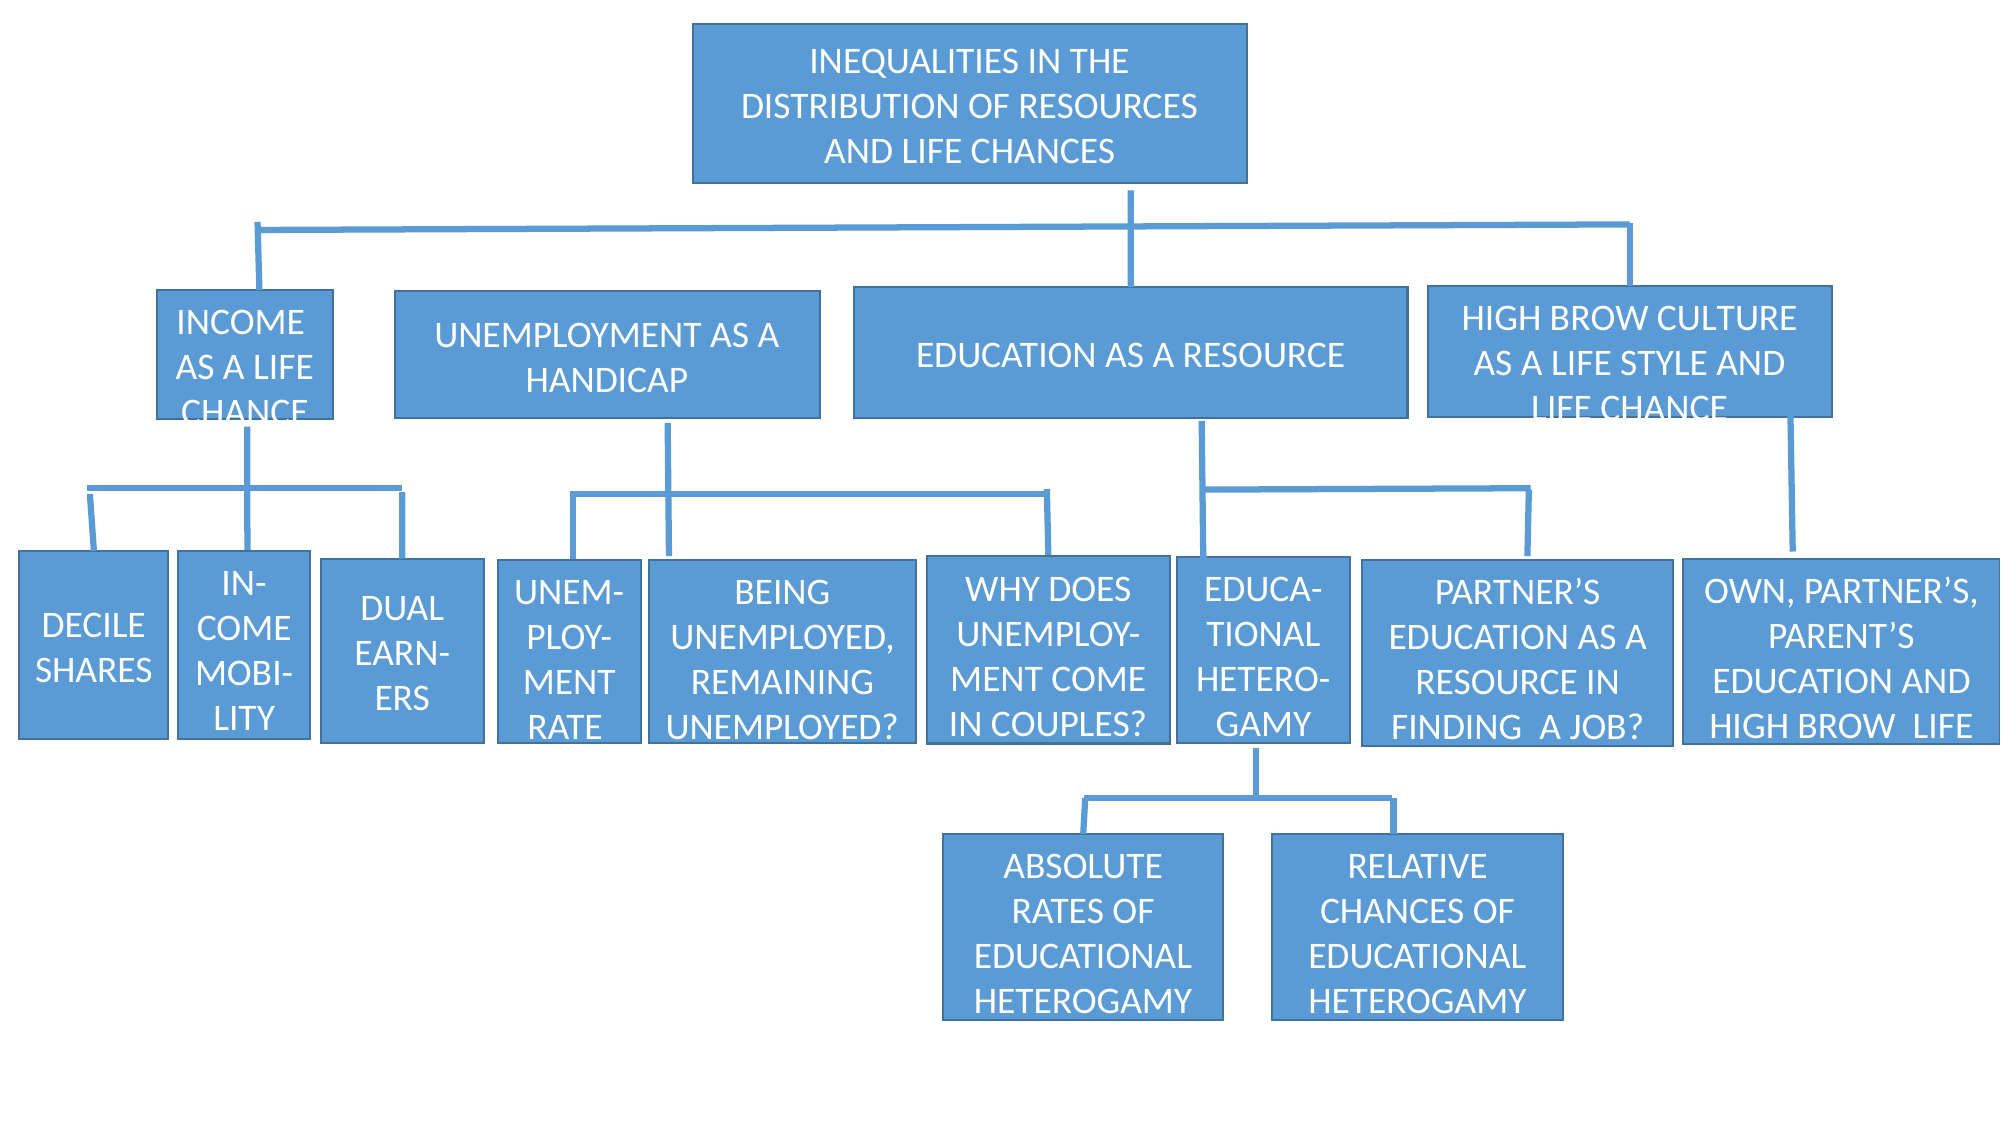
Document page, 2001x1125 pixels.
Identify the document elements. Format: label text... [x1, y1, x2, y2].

text_box DUAL EARN-ERS [321, 559, 484, 743]
text_box BEING UNEMPLOYED, REMAINING UNEMPLOYED? [649, 560, 916, 743]
text_box EDUCA-TIONAL HETERO- GAMY [1177, 557, 1350, 743]
text_box UNEMPLOYMENT AS A HANDICAP [395, 291, 820, 418]
text_box PARTNER’S EDUCATION AS A RESOURCE IN FINDING A JOB? [1362, 560, 1673, 746]
text_box WHY DOES UNEMPLOY-MENT COME IN COUPLES? [927, 556, 1170, 744]
text_box HIGH BROW CULTURE AS A LIFE STYLE AND LIFE CHANCE [1428, 286, 1832, 417]
text_box DECILE SHARES [19, 551, 168, 739]
text_box ABSOLUTE RATES OF EDUCATIONAL HETEROGAMY [943, 834, 1223, 1020]
text_box IN-COME MOBI-LITY [178, 551, 310, 739]
text_box UNEM-PLOY-MENT RATE [498, 560, 641, 743]
text_box RELATIVE CHANCES OF EDUCATIONAL HETEROGAMY [1272, 834, 1563, 1020]
text_box EDUCATION AS A RESOURCE [854, 287, 1408, 418]
text_box OWN, PARTNER’S, PARENT’S EDUCATION AND HIGH BROW LIFE [1683, 559, 2000, 744]
text_box INEQUALITIES IN THE DISTRIBUTION OF RESOURCES AND LIFE CHANCES [693, 24, 1247, 183]
text_box INCOME AS A LIFE CHANCE [157, 290, 333, 419]
